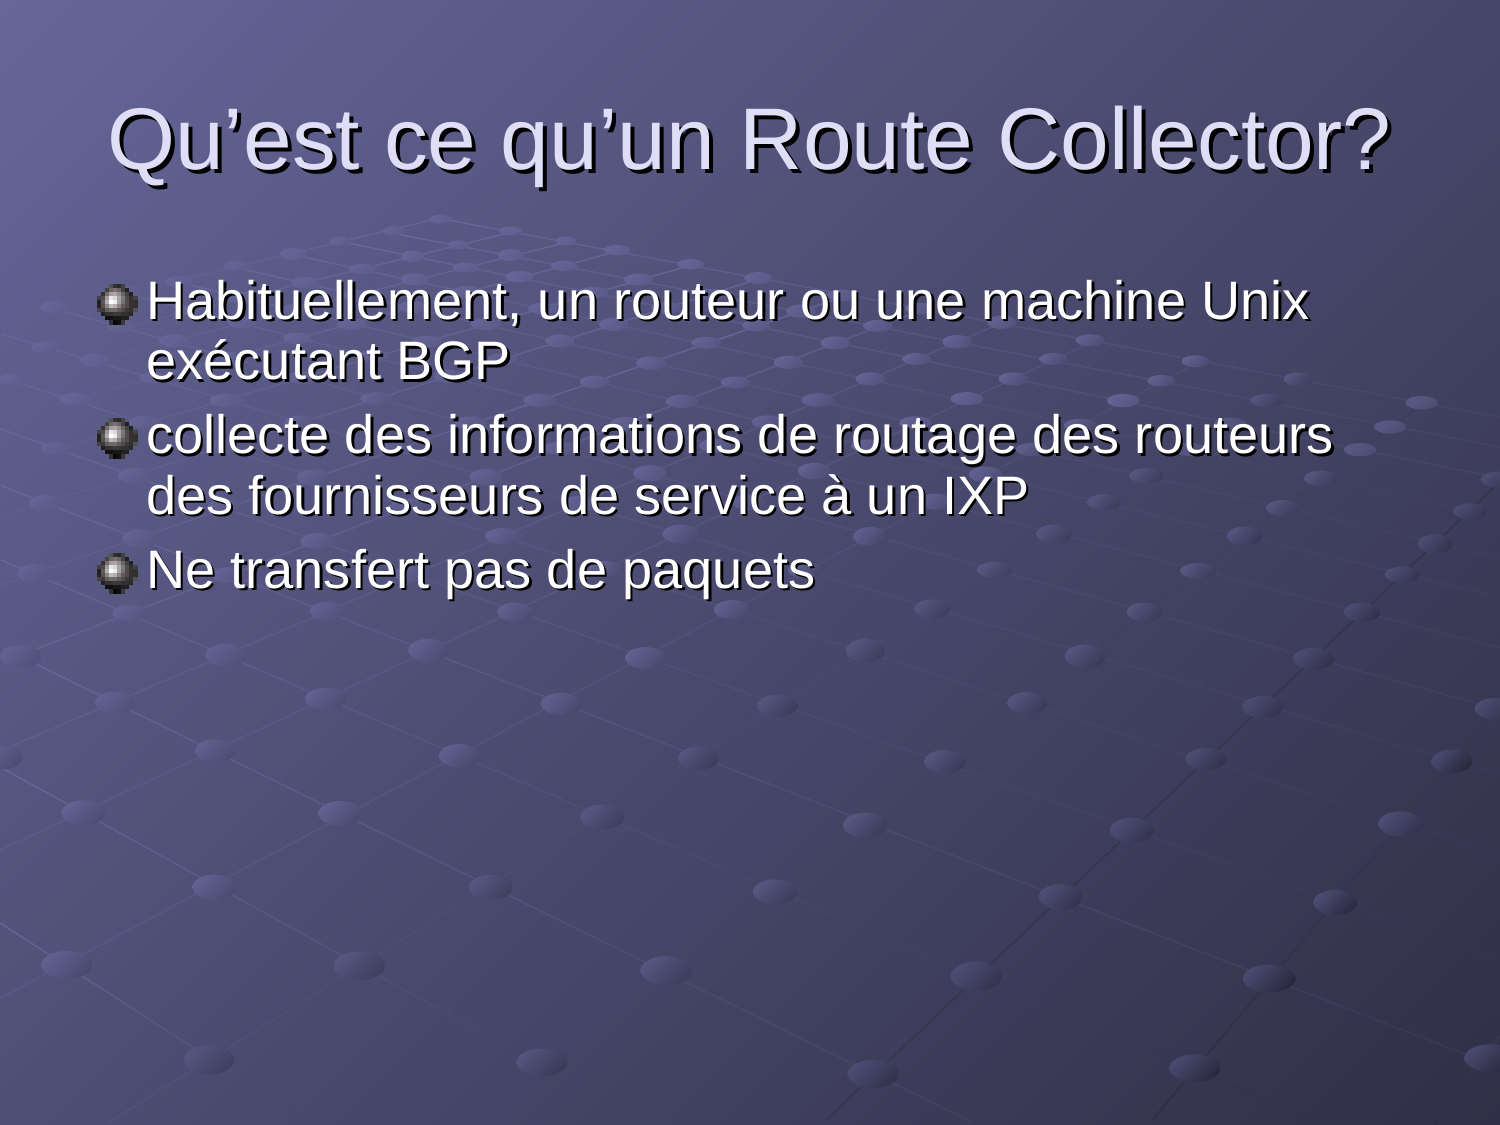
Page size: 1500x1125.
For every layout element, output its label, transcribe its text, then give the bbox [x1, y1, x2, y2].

list Habituellement, un routeur ou une machine Unix exécutant BGP collecte des informations de routage des routeurs des fournisseurs de service à un IXP Ne transfert pas de paquets [75, 262, 1426, 1007]
title Qu’est ce qu’un Route Collector? [75, 45, 1426, 233]
